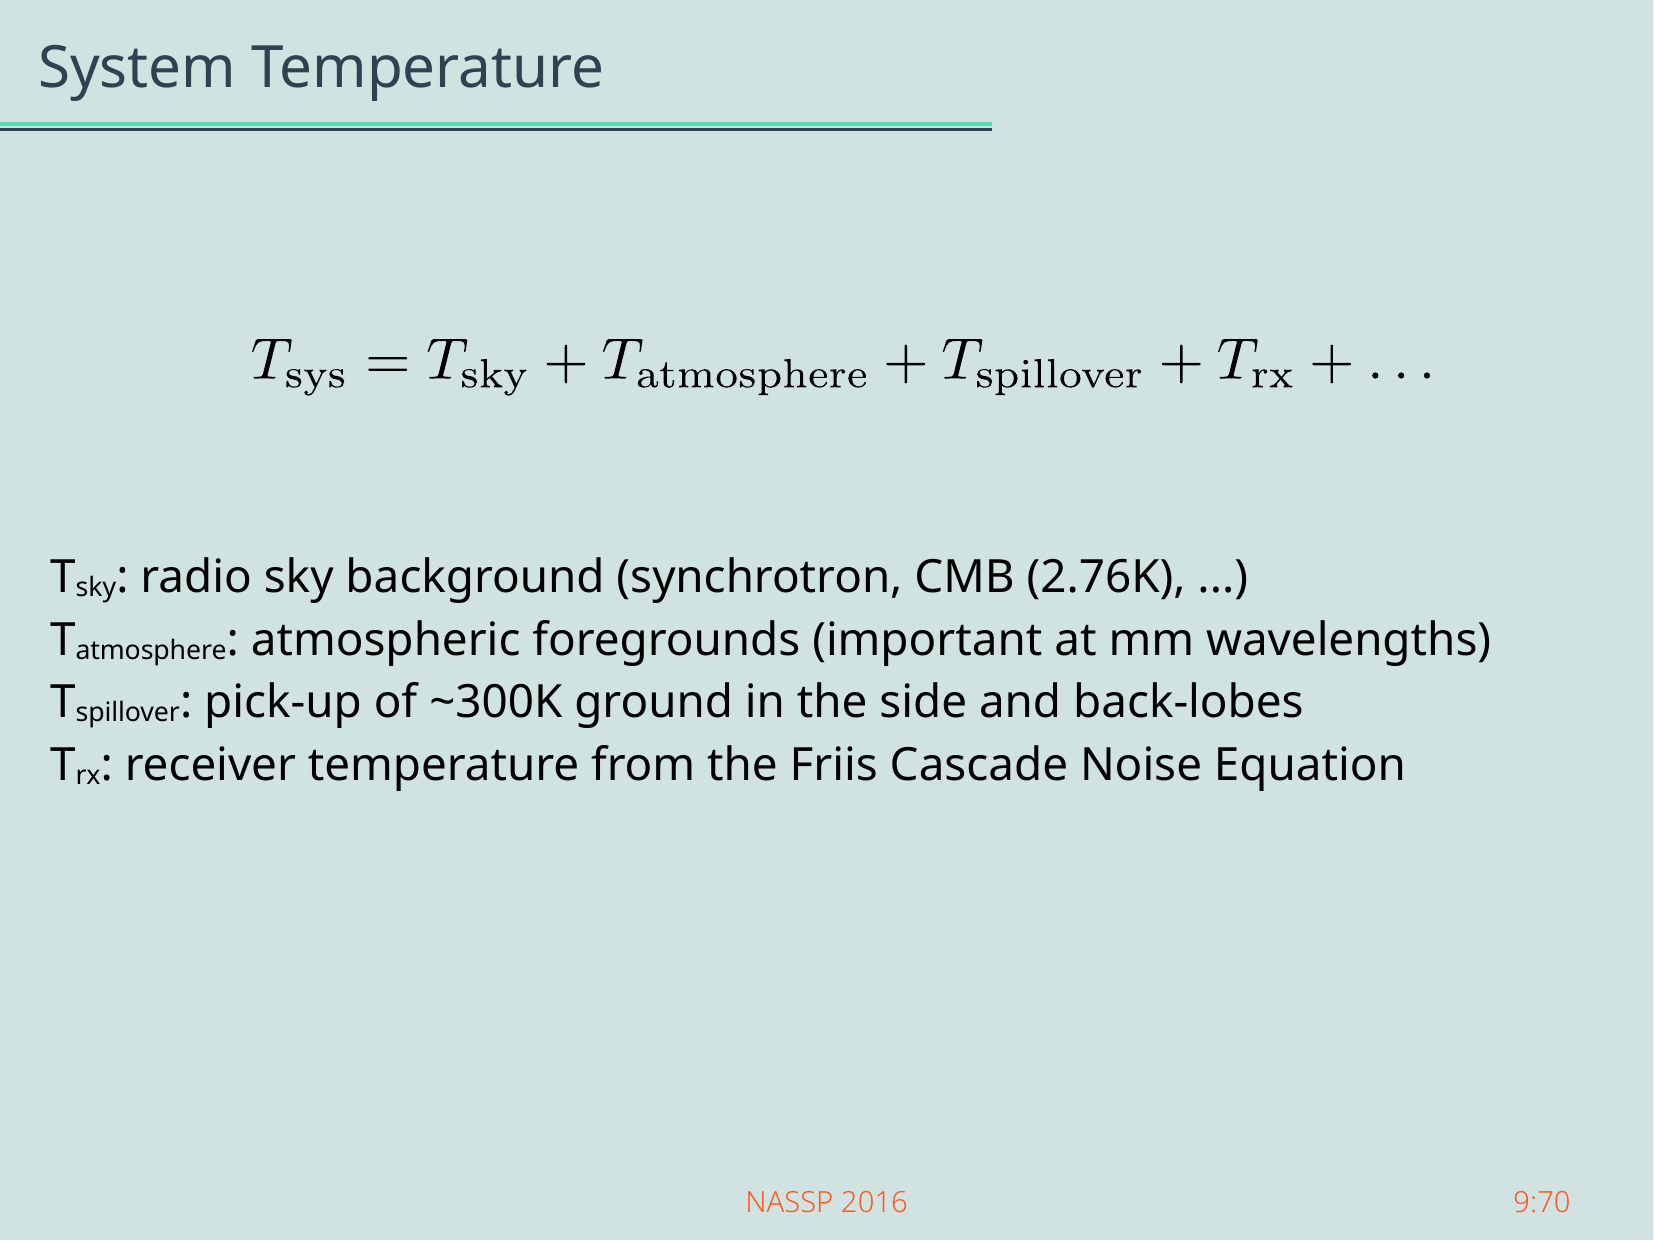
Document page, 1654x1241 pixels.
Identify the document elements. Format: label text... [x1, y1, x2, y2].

text_box Tsky: radio sky background (synchrotron, CMB (2.76K), ...) Tatmosphere: atmospheric foregrounds (important at mm wavelengths) Tspillover: pick-up of ~300K ground in the side and back-lobes Trx: receiver temperature from the Friis Cascade Noise Equation [35, 536, 1654, 832]
text_box System Temperature [23, 17, 1063, 103]
text_box [250, 338, 1436, 396]
